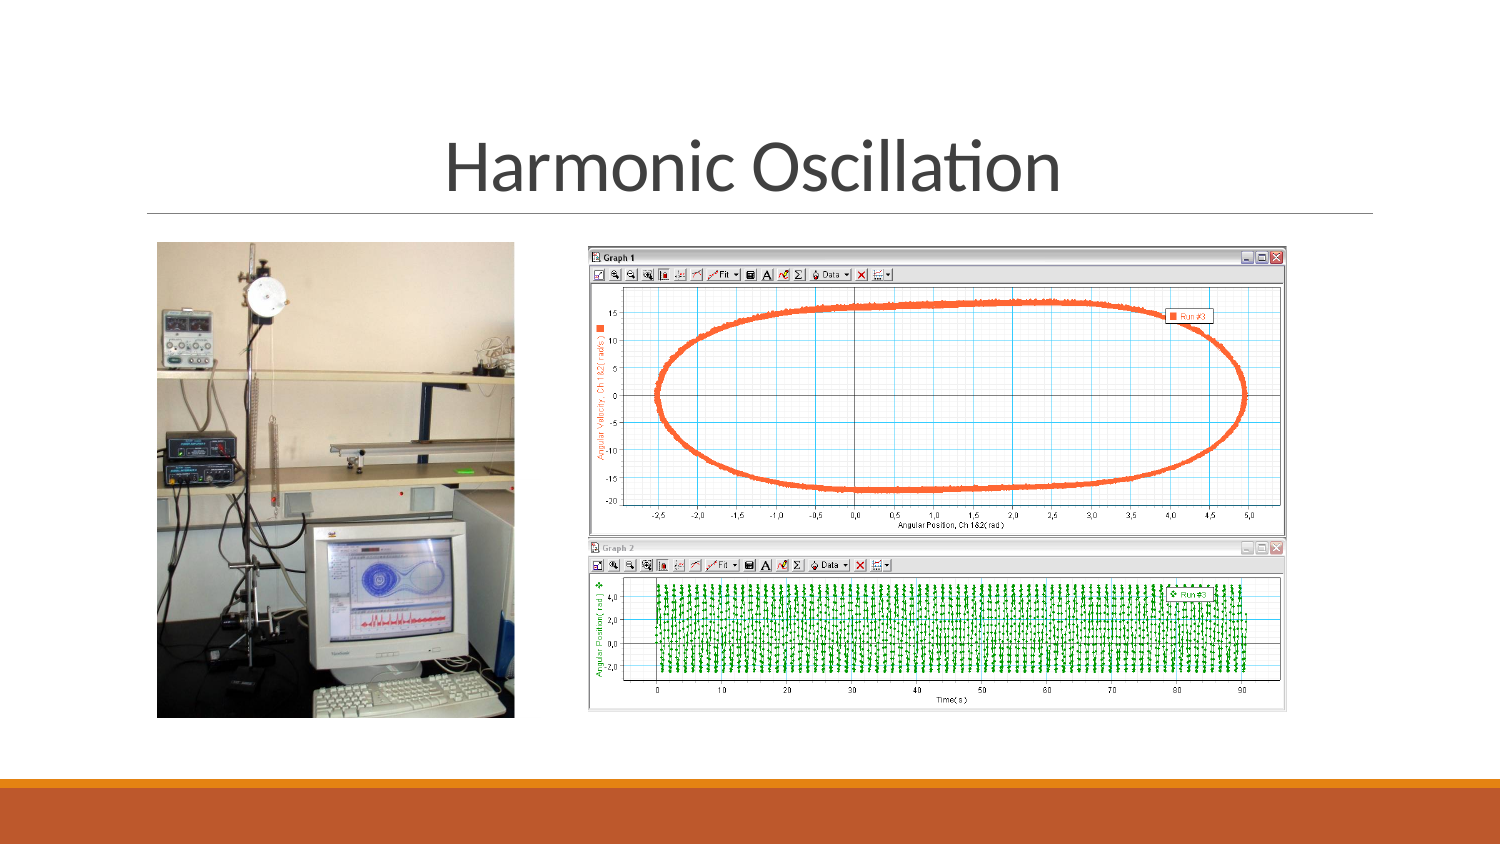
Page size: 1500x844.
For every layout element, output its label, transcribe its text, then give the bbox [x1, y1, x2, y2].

title Harmonic Oscillation [134, 35, 1373, 214]
picture [157, 242, 541, 718]
picture [588, 247, 1437, 713]
